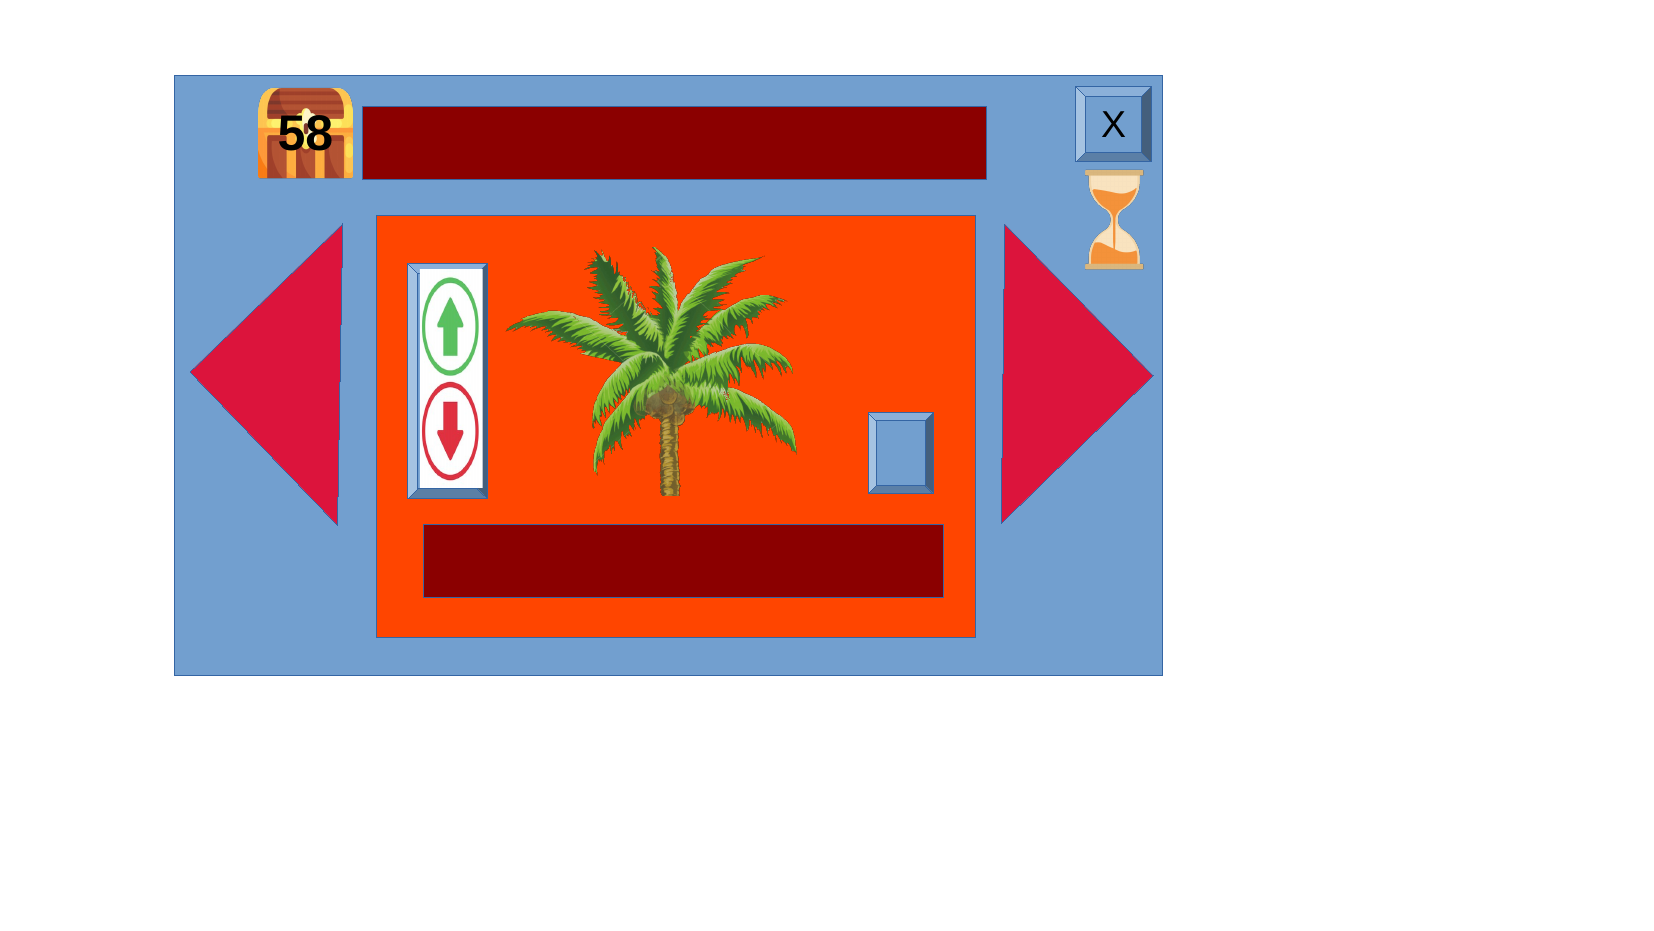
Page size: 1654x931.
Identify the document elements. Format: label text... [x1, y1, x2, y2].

picture [1044, 144, 1189, 290]
picture [258, 74, 353, 192]
text_box X [1086, 97, 1141, 144]
picture [319, 247, 1001, 496]
text_box [174, 75, 1163, 676]
